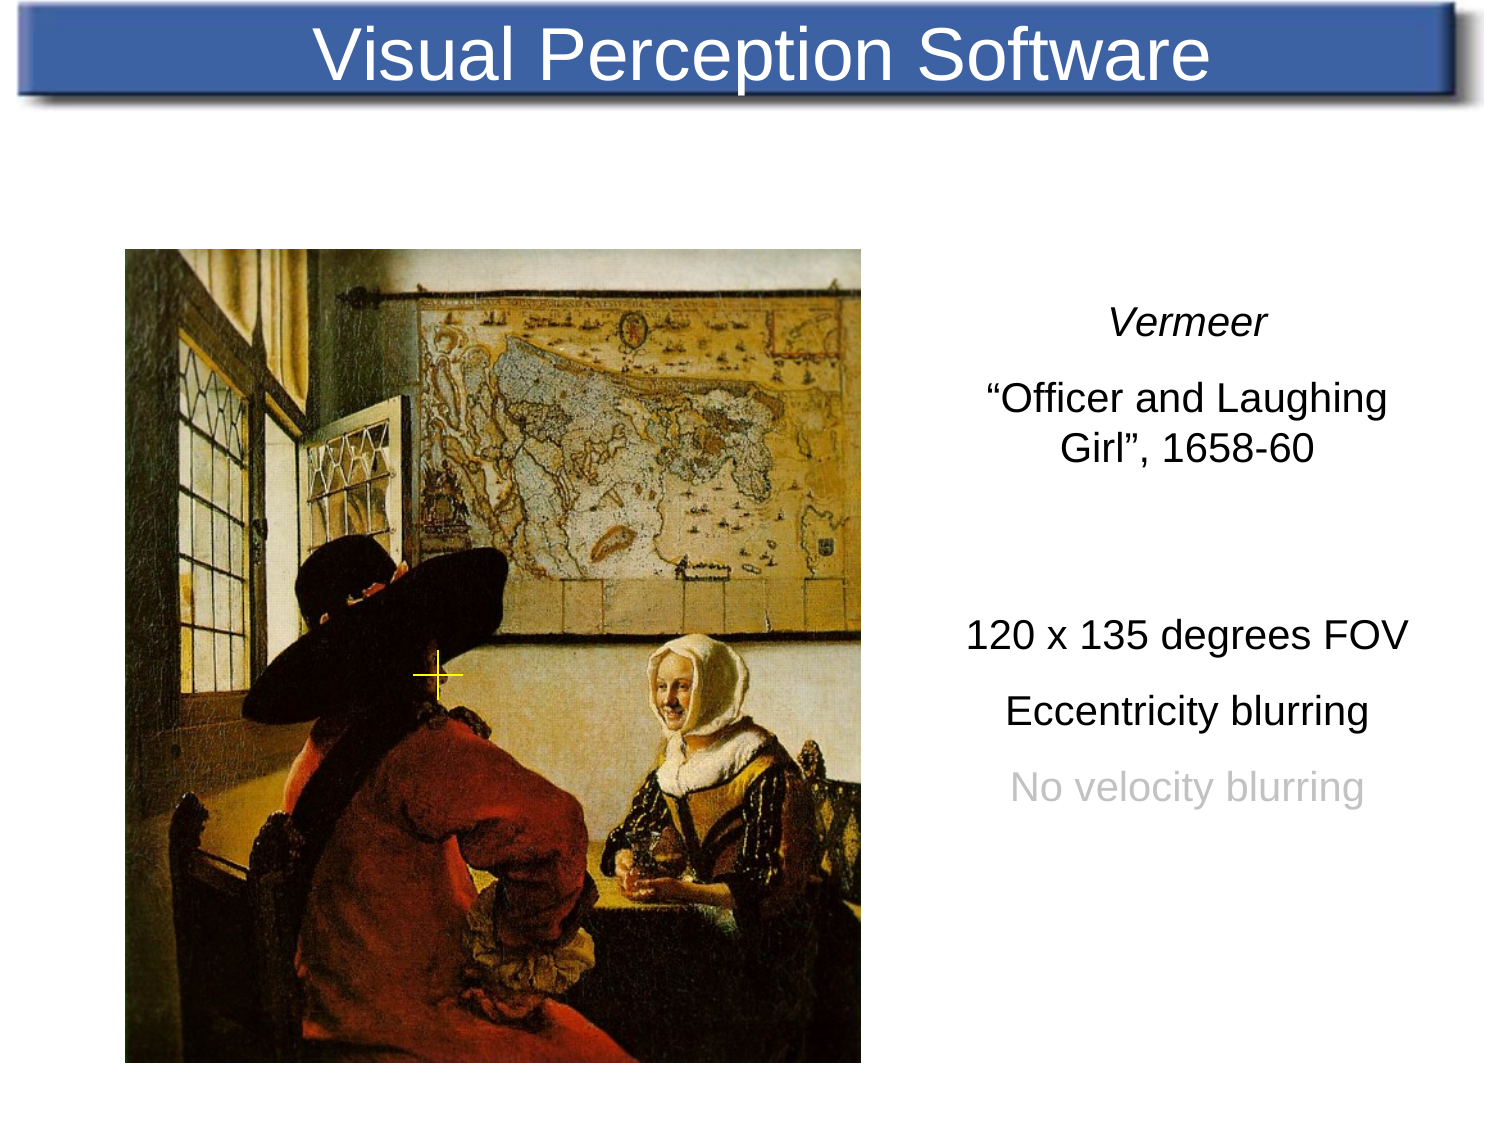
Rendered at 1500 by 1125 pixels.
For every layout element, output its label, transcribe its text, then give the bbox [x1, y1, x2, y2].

title Visual Perception Software [24, 0, 1500, 103]
text_box 120 x 135 degrees FOV Eccentricity blurring No velocity blurring [949, 600, 1426, 818]
picture [16, 0, 1484, 113]
text_box Vermeer “Officer and Laughing Girl”, 1658-60 [949, 287, 1426, 479]
picture [125, 249, 861, 1063]
